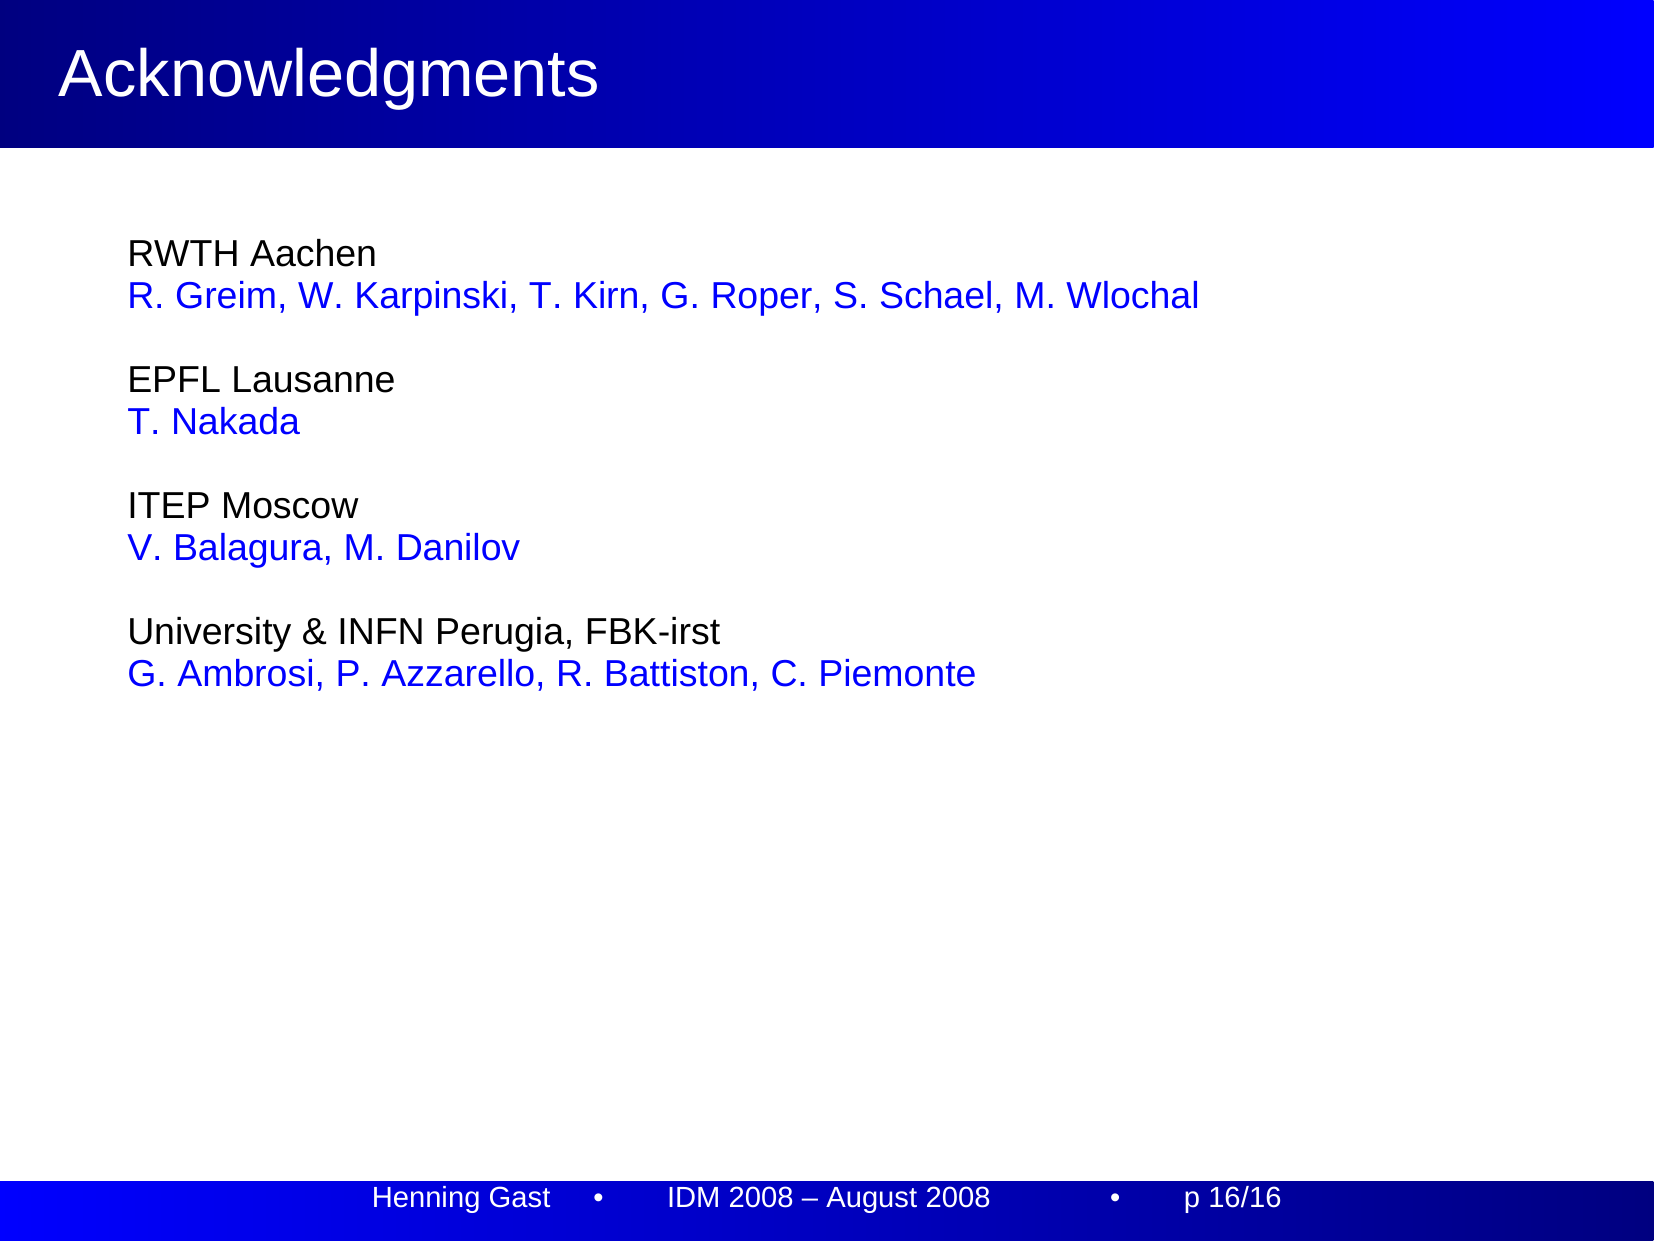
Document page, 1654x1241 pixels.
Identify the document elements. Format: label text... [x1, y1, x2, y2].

title Acknowledgments [0, 0, 1654, 148]
text_box RWTH Aachen R. Greim, W. Karpinski, T. Kirn, G. Roper, S. Schael, M. Wlochal EPFL Lausanne T. Nakada ITEP Moscow V. Balagura, M. Danilov University & INFN Perugia, FBK-irst G. Ambrosi, P. Azzarello, R. Battiston, C. Piemonte [112, 225, 1613, 854]
